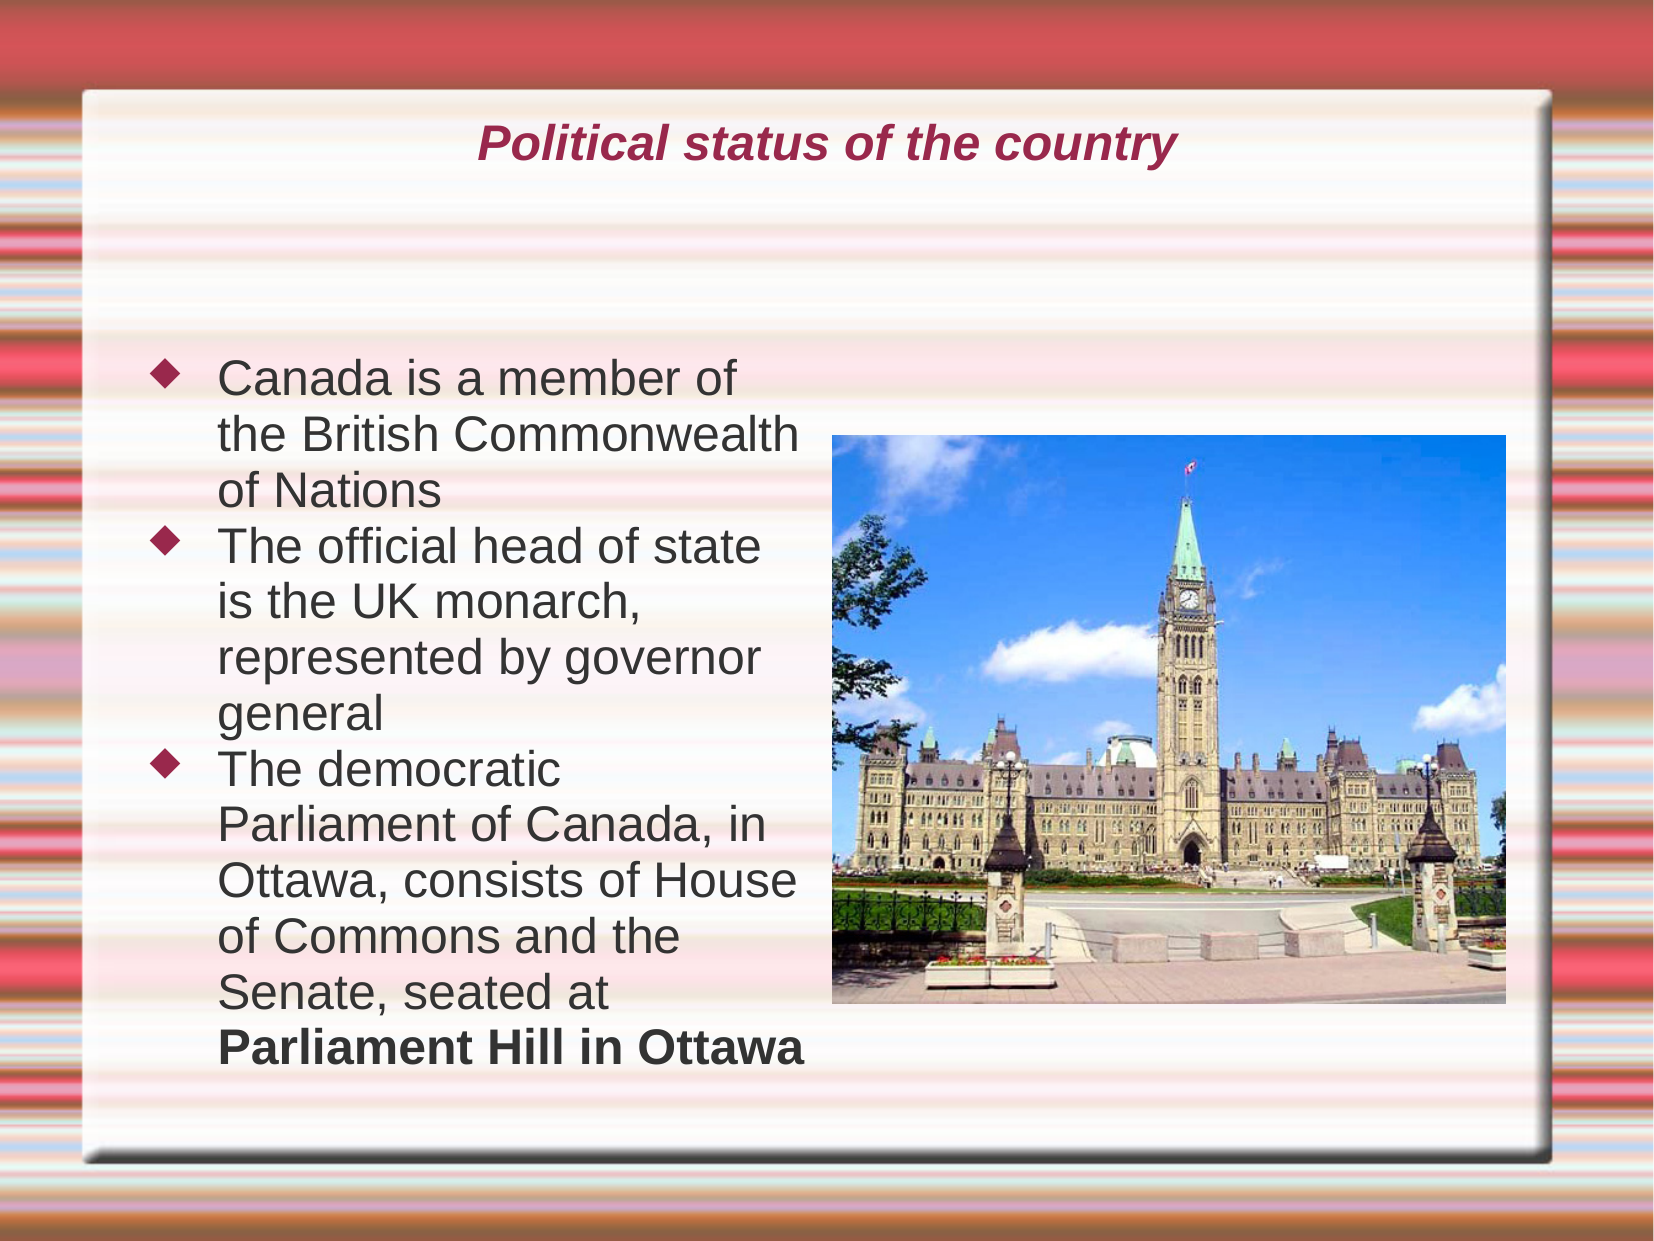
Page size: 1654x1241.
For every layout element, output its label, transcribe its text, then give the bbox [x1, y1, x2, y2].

title Political status of the country [121, 50, 1534, 237]
list Canada is a member of the British Commonwealth of Nations The official head of state is the UK monarch, represented by governor general The democratic Parliament of Canada, in Ottawa, consists of House of Commons and the Senate, seated at Parliament Hill in Ottawa [134, 350, 809, 1133]
picture [0, 0, 1654, 1241]
